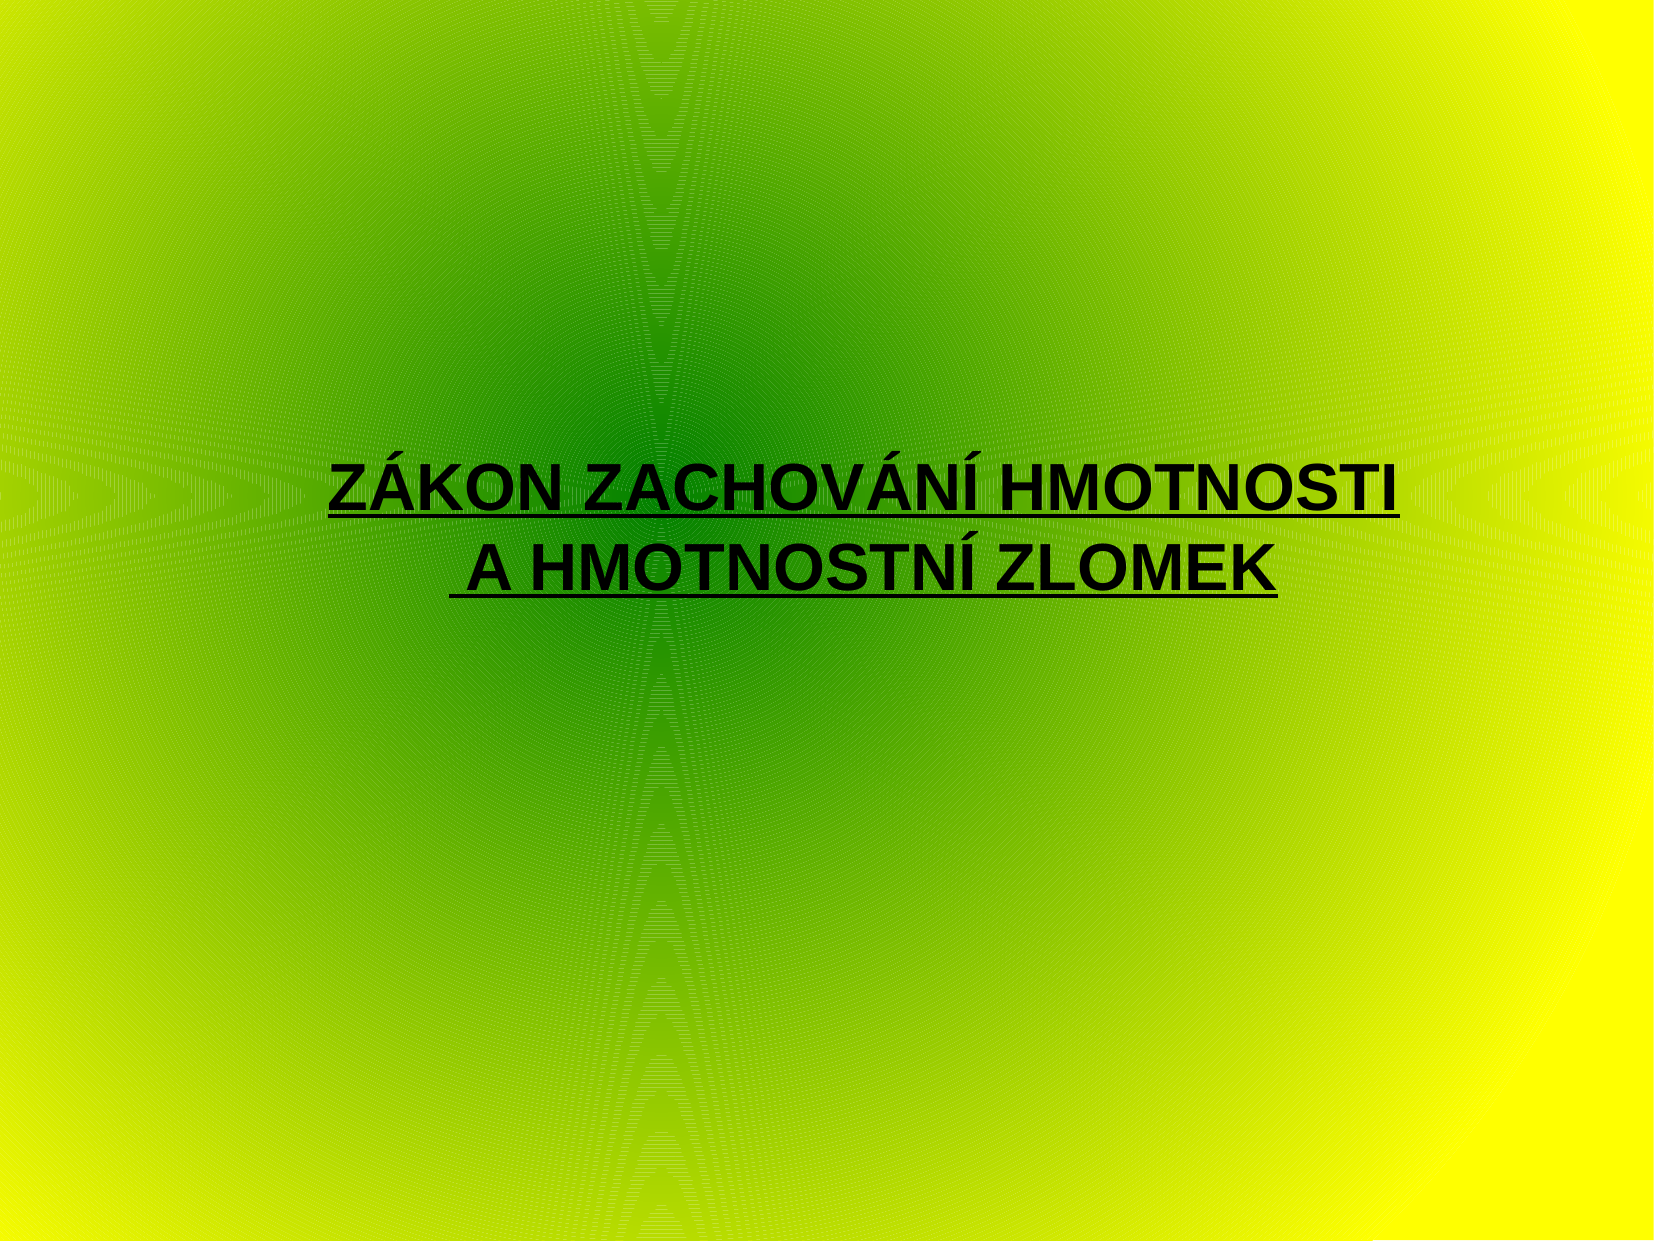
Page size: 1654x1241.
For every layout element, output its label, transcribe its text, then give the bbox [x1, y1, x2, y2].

subtitle ZÁKON ZACHOVÁNÍ HMOTNOSTI A HMOTNOSTNÍ ZLOMEK [118, 279, 1536, 768]
